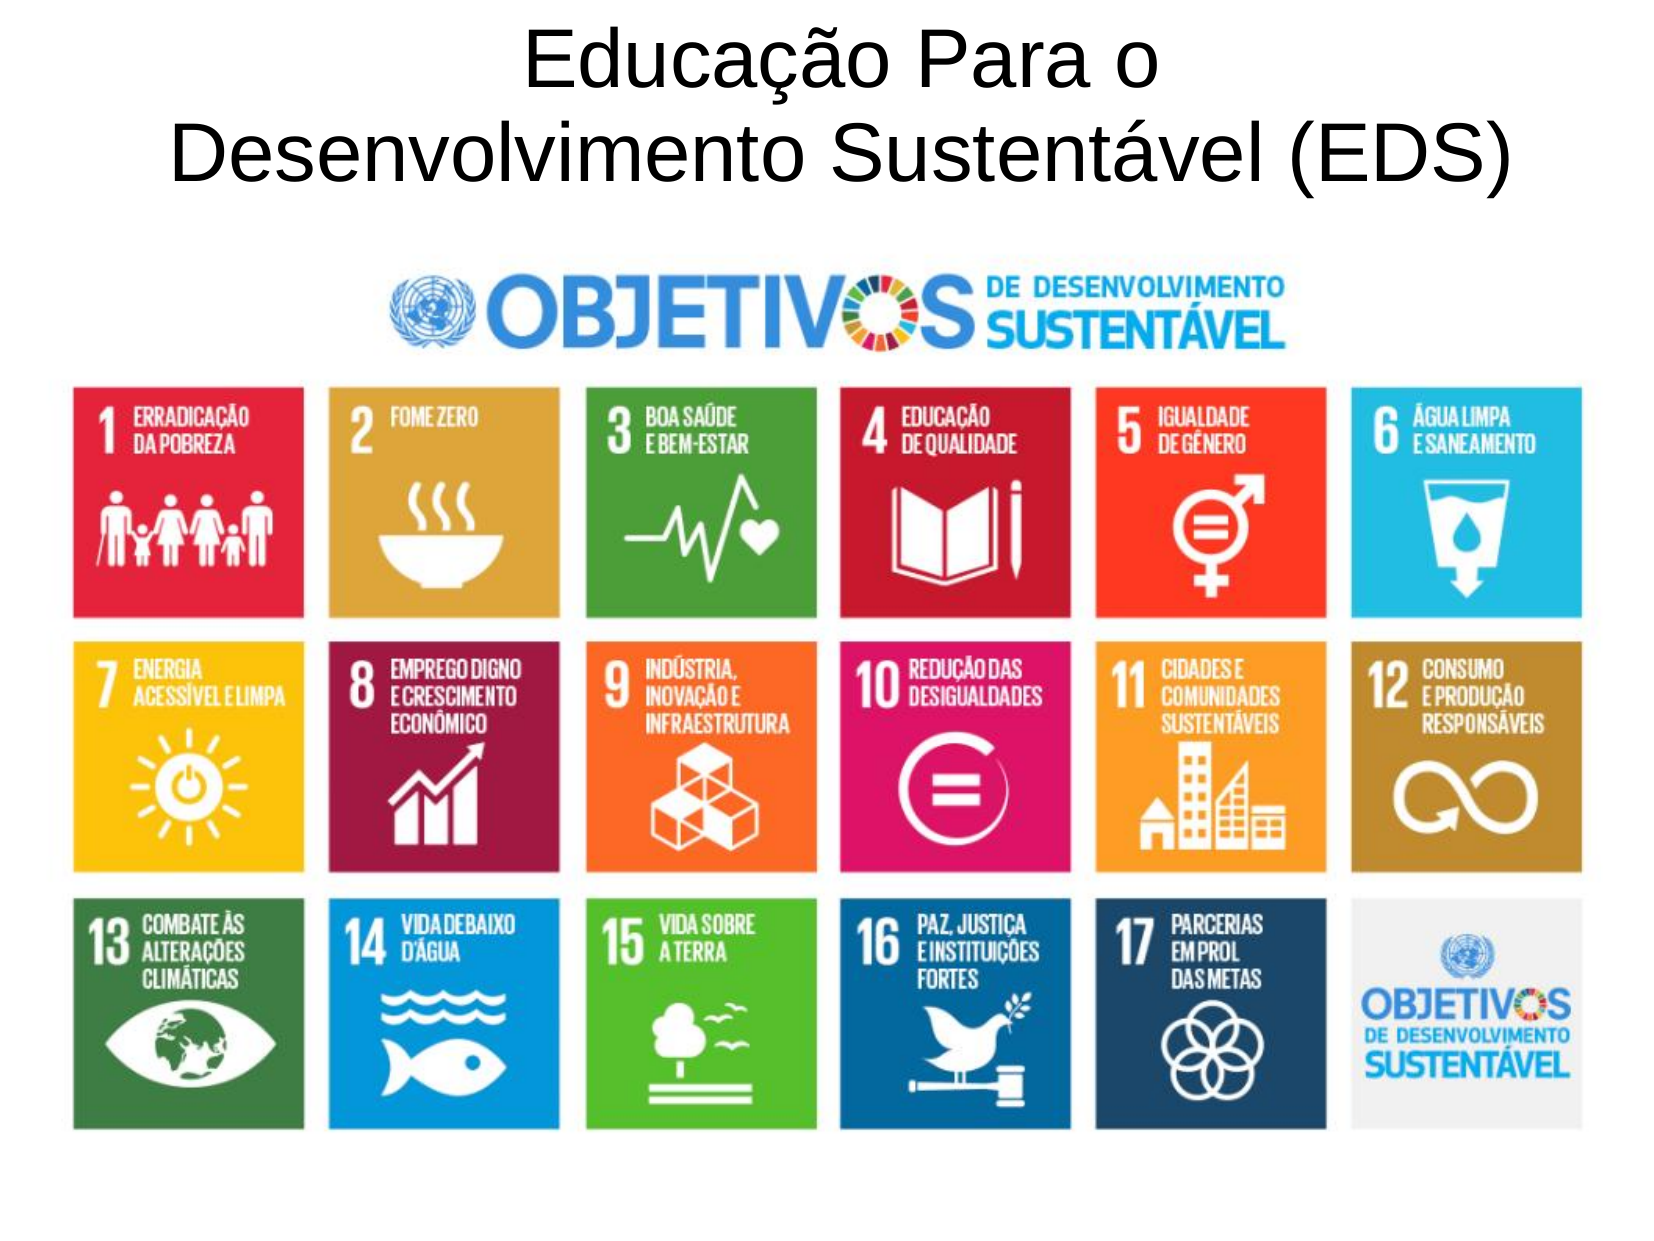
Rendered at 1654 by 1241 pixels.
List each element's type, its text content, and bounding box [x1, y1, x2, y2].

picture [0, 180, 1654, 1224]
title Educação Para o Desenvolvimento Sustentável (EDS) [70, 2, 1613, 210]
